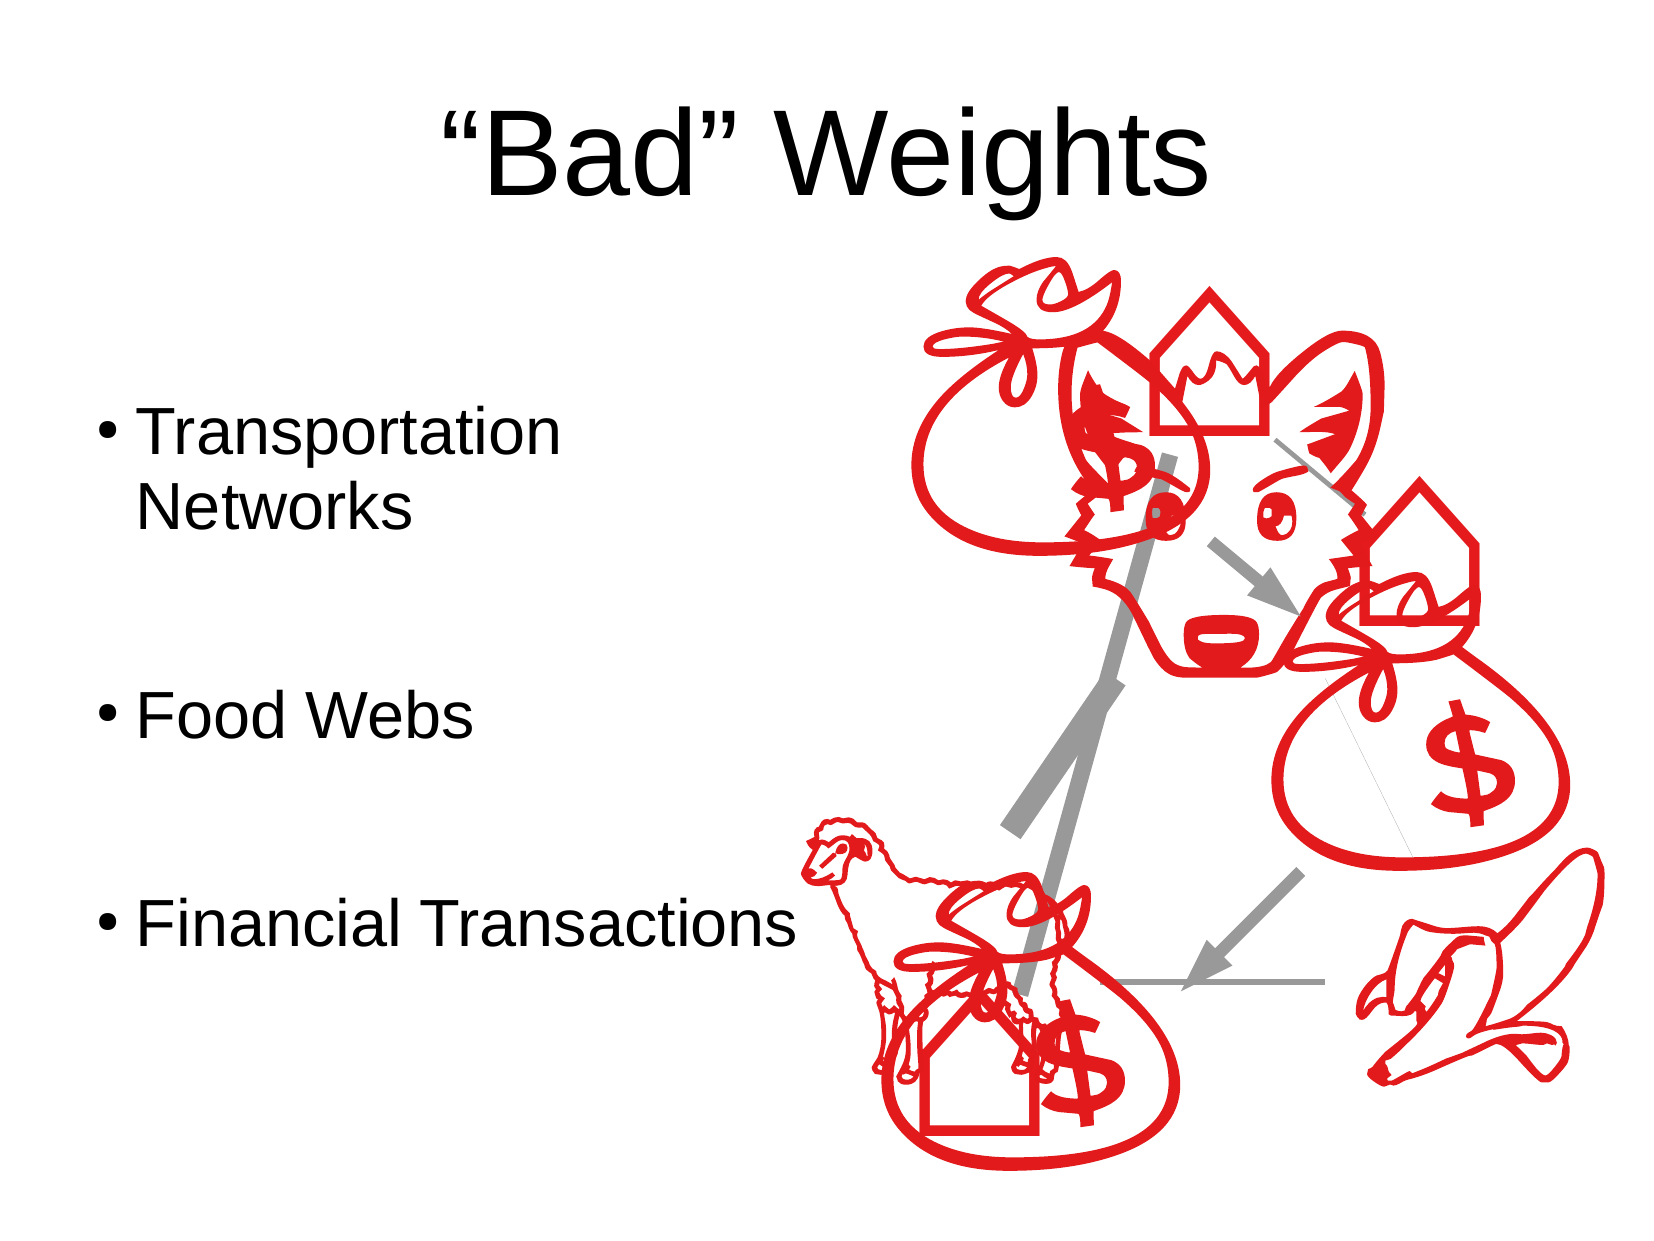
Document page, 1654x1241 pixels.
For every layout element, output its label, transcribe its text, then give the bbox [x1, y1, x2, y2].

list Transportation Networks Food Webs Financial Transactions [82, 290, 809, 1010]
picture [800, 234, 1606, 1201]
title “Bad” Weights [82, 49, 1571, 257]
